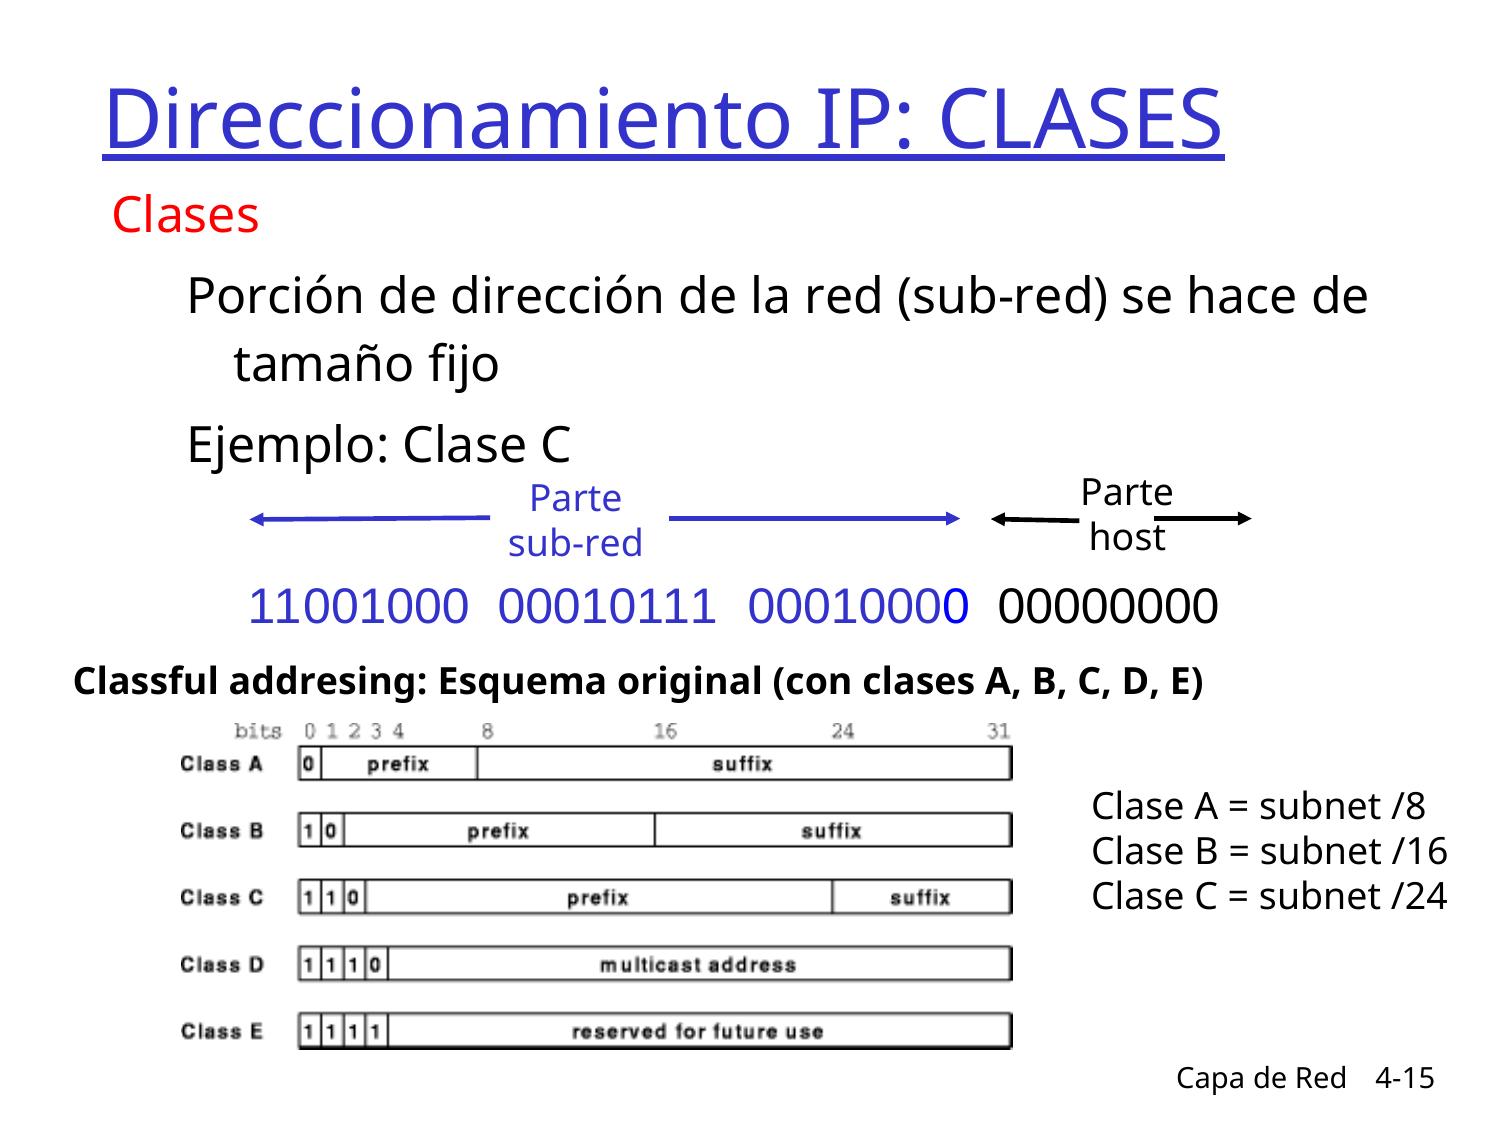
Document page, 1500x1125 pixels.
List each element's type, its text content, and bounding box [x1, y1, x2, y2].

text_box Clase A = subnet /8 Clase B = subnet /16 Clase C = subnet /24 [1076, 774, 1465, 925]
list Clases Porción de dirección de la red (sub-red) se hace de tamaño fijo Ejemplo: Clase C [96, 171, 1427, 544]
picture [181, 723, 1013, 1051]
title Direccionamiento IP: CLASES [87, 37, 1363, 195]
text_box 11001000 00010111 00010000 00000000 [232, 565, 1235, 642]
text_box Classful addresing: Esquema original (con clases A, B, C, D, E) [57, 649, 1397, 710]
text_box Parte host [1065, 460, 1190, 567]
text_box Parte sub-red [492, 466, 659, 573]
